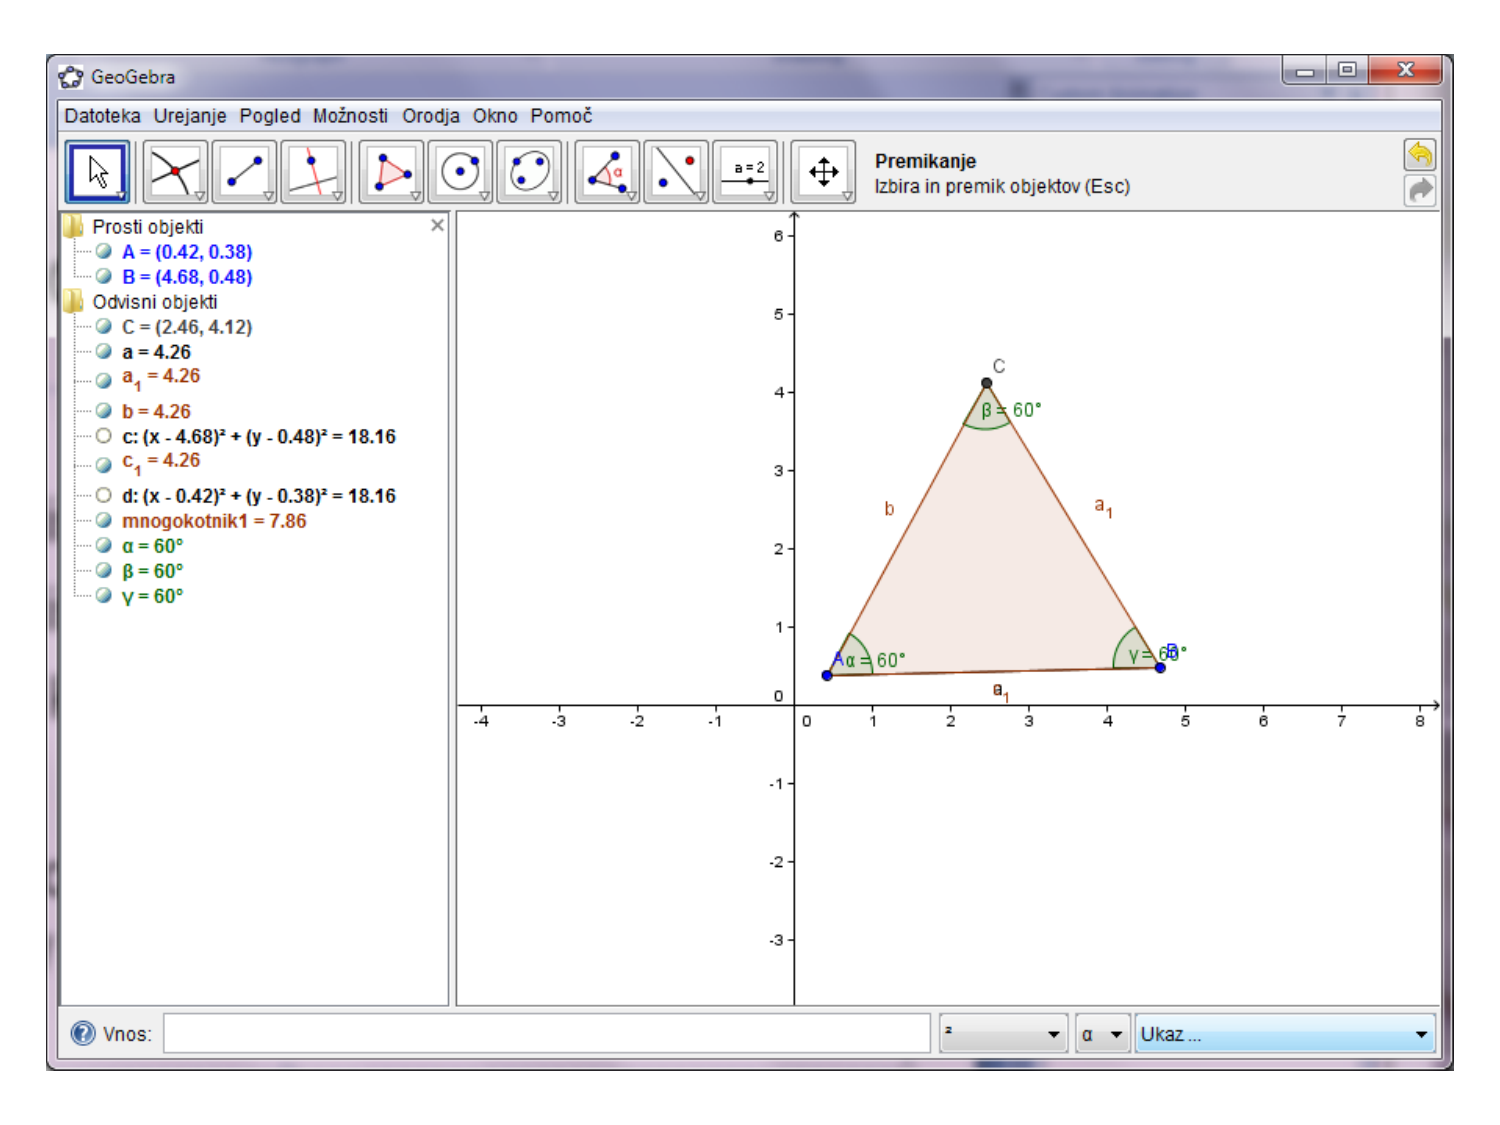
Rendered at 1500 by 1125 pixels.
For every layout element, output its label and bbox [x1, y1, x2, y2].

picture [46, 54, 1454, 1071]
